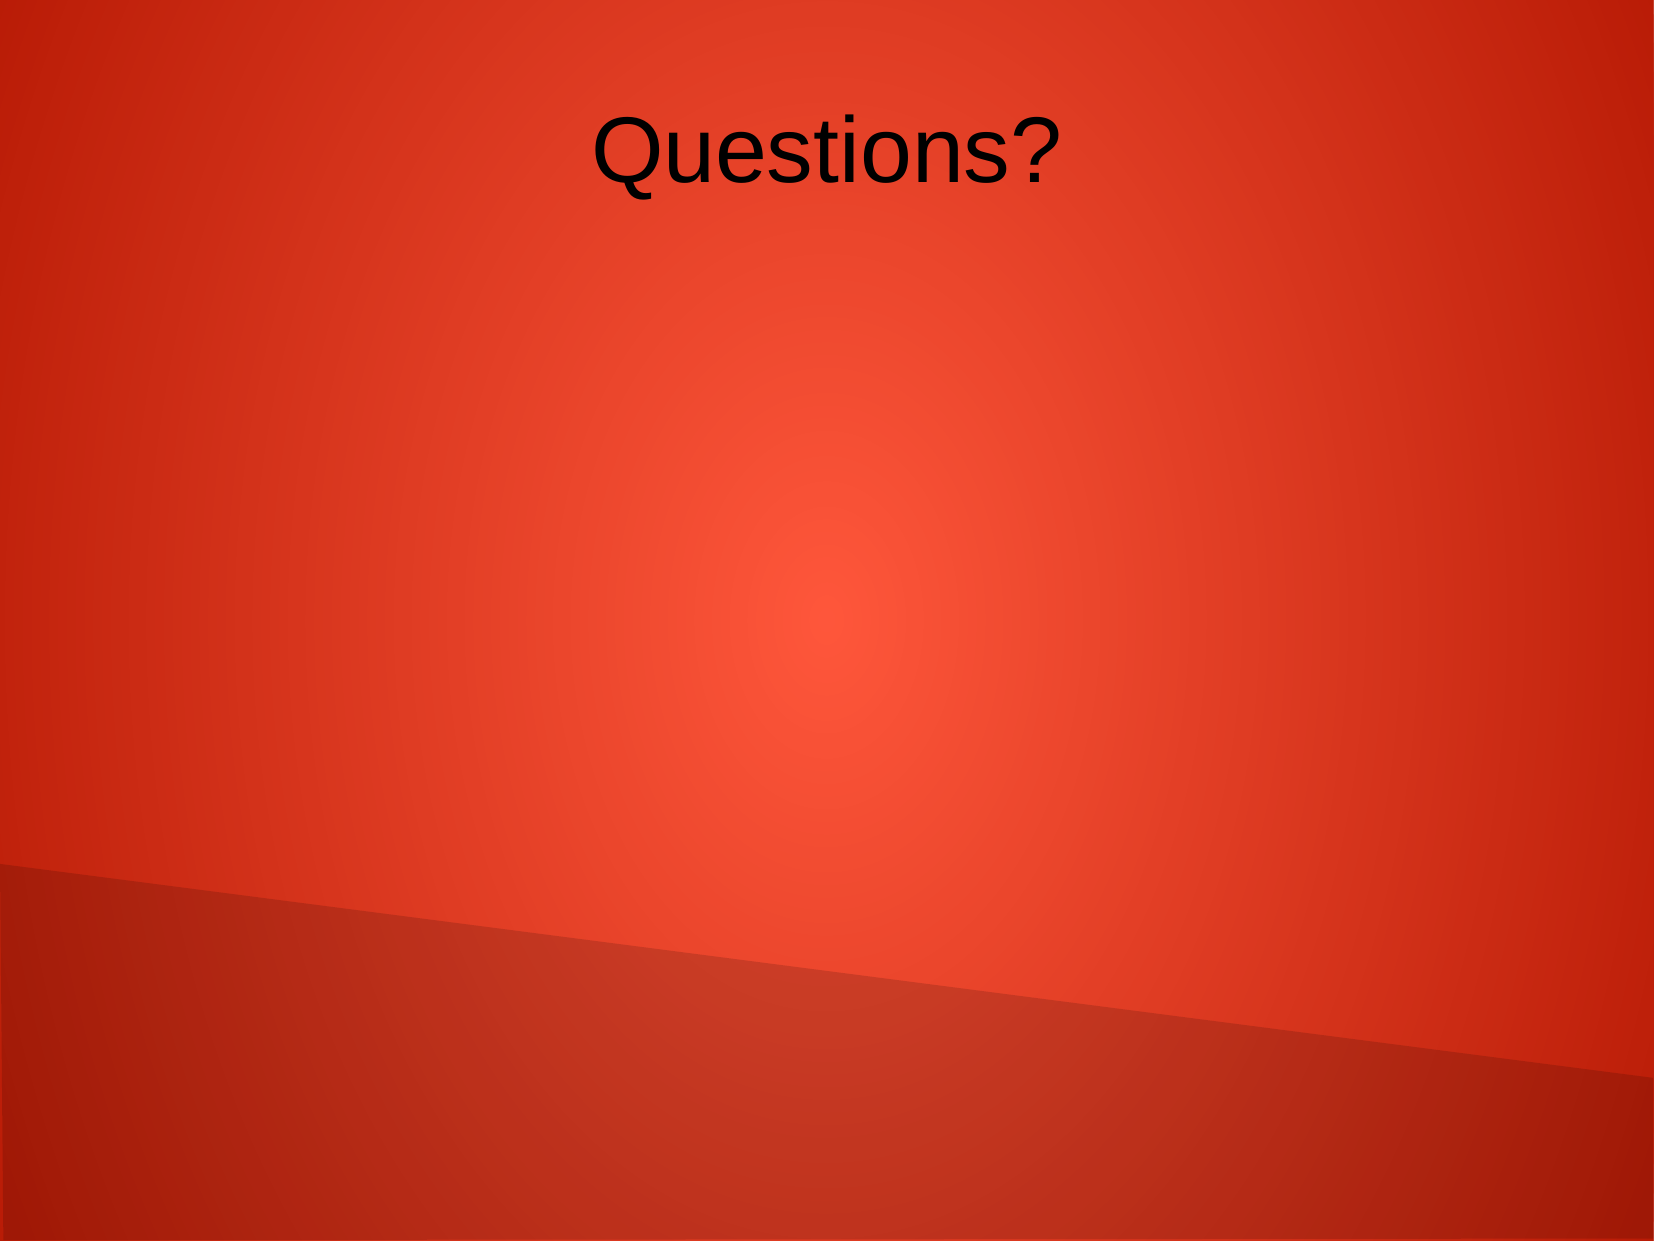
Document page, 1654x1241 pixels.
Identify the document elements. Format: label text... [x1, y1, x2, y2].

title Questions? [82, 47, 1571, 252]
